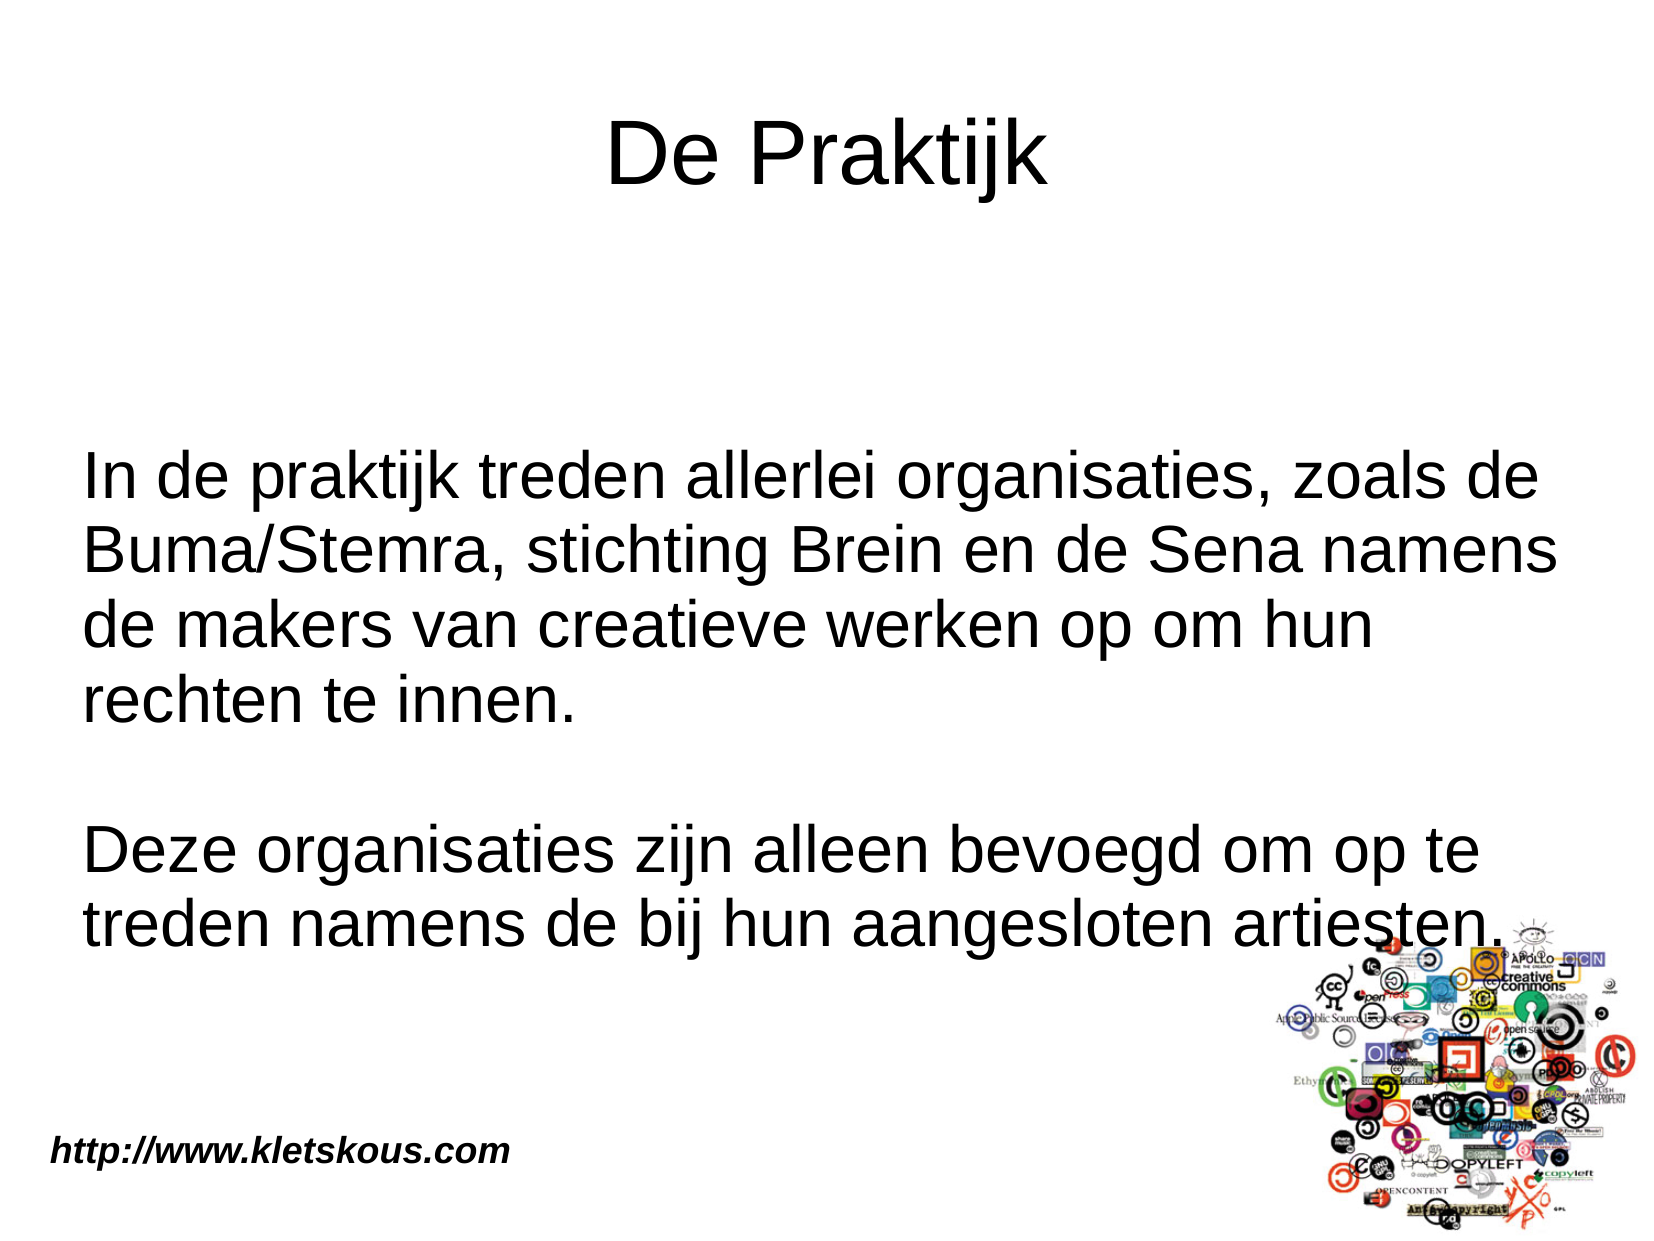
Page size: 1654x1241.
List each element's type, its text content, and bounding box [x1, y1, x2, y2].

text_box http://www.kletskous.com [34, 1122, 591, 1211]
subtitle In de praktijk treden allerlei organisaties, zoals de Buma/Stemra, stichting Brein en de Sena namens de makers van creatieve werken op om hun rechten te innen. Deze organisaties zijn alleen bevoegd om op te treden namens de bij hun aangesloten artiesten. [82, 297, 1571, 1102]
title De Praktijk [82, 49, 1571, 257]
picture [1269, 915, 1654, 1241]
